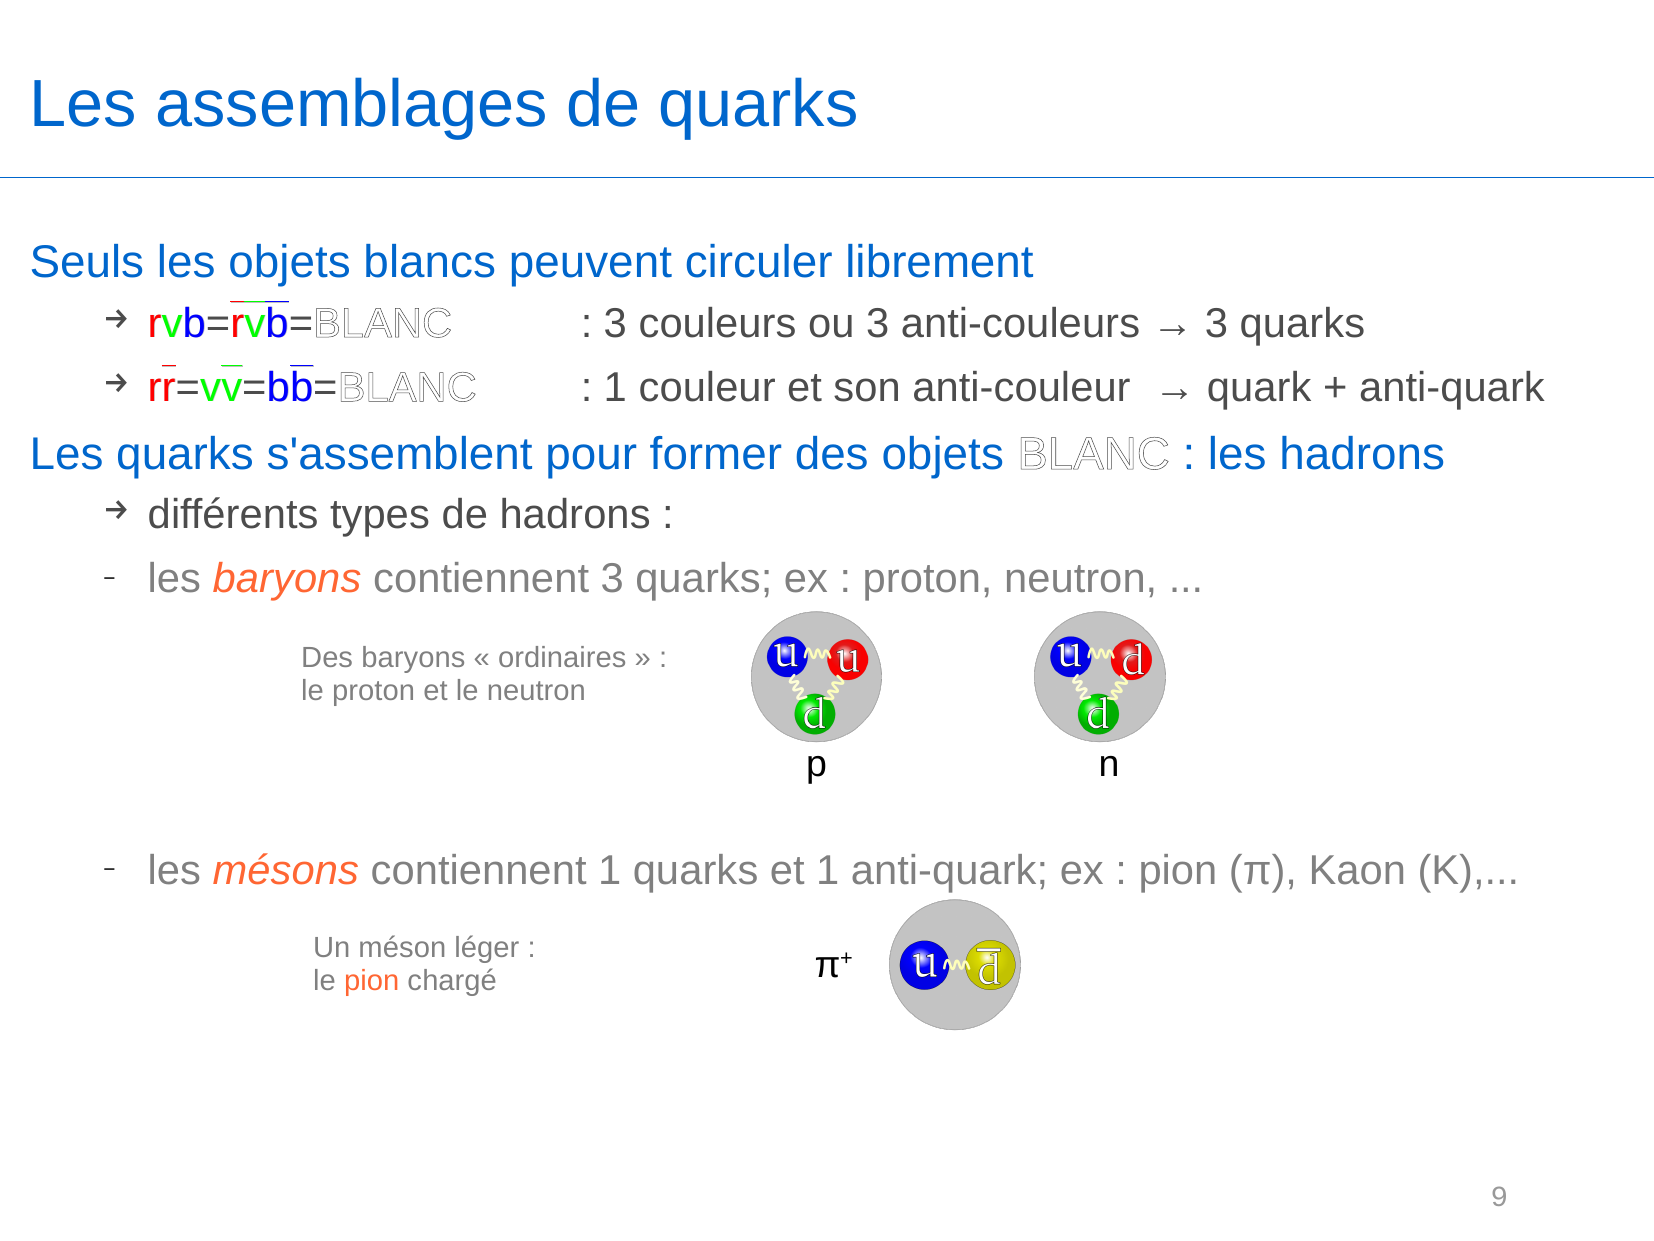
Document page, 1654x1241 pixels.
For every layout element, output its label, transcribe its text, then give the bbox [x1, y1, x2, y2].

text_box Un méson léger : le pion chargé [298, 923, 562, 1004]
text_box π+ [799, 936, 868, 993]
text_box Des baryons « ordinaires » : le proton et le neutron [286, 633, 685, 715]
text_box n [1083, 735, 1143, 793]
picture [867, 877, 1046, 1055]
title Les assemblages de quarks [29, 29, 1625, 178]
list Seuls les objets blancs peuvent circuler librement rvb=rvb=BLANC : 3 couleurs ou 3 anti-couleurs → 3 quarks rr=vv=bb=BLANC : 1 couleur et son anti-couleur → quark + anti-quark Les quarks s'assemblent pour former des objets BLANC : les hadrons différents types de hadrons : les baryons contiennent 3 quarks; ex : proton, neutron, ... les mésons contiennent 1 quarks et 1 anti-quark; ex : pion (π), Kaon (K),... [29, 236, 1625, 1188]
picture [1012, 589, 1191, 767]
text_box p [791, 735, 842, 793]
picture [729, 589, 907, 767]
